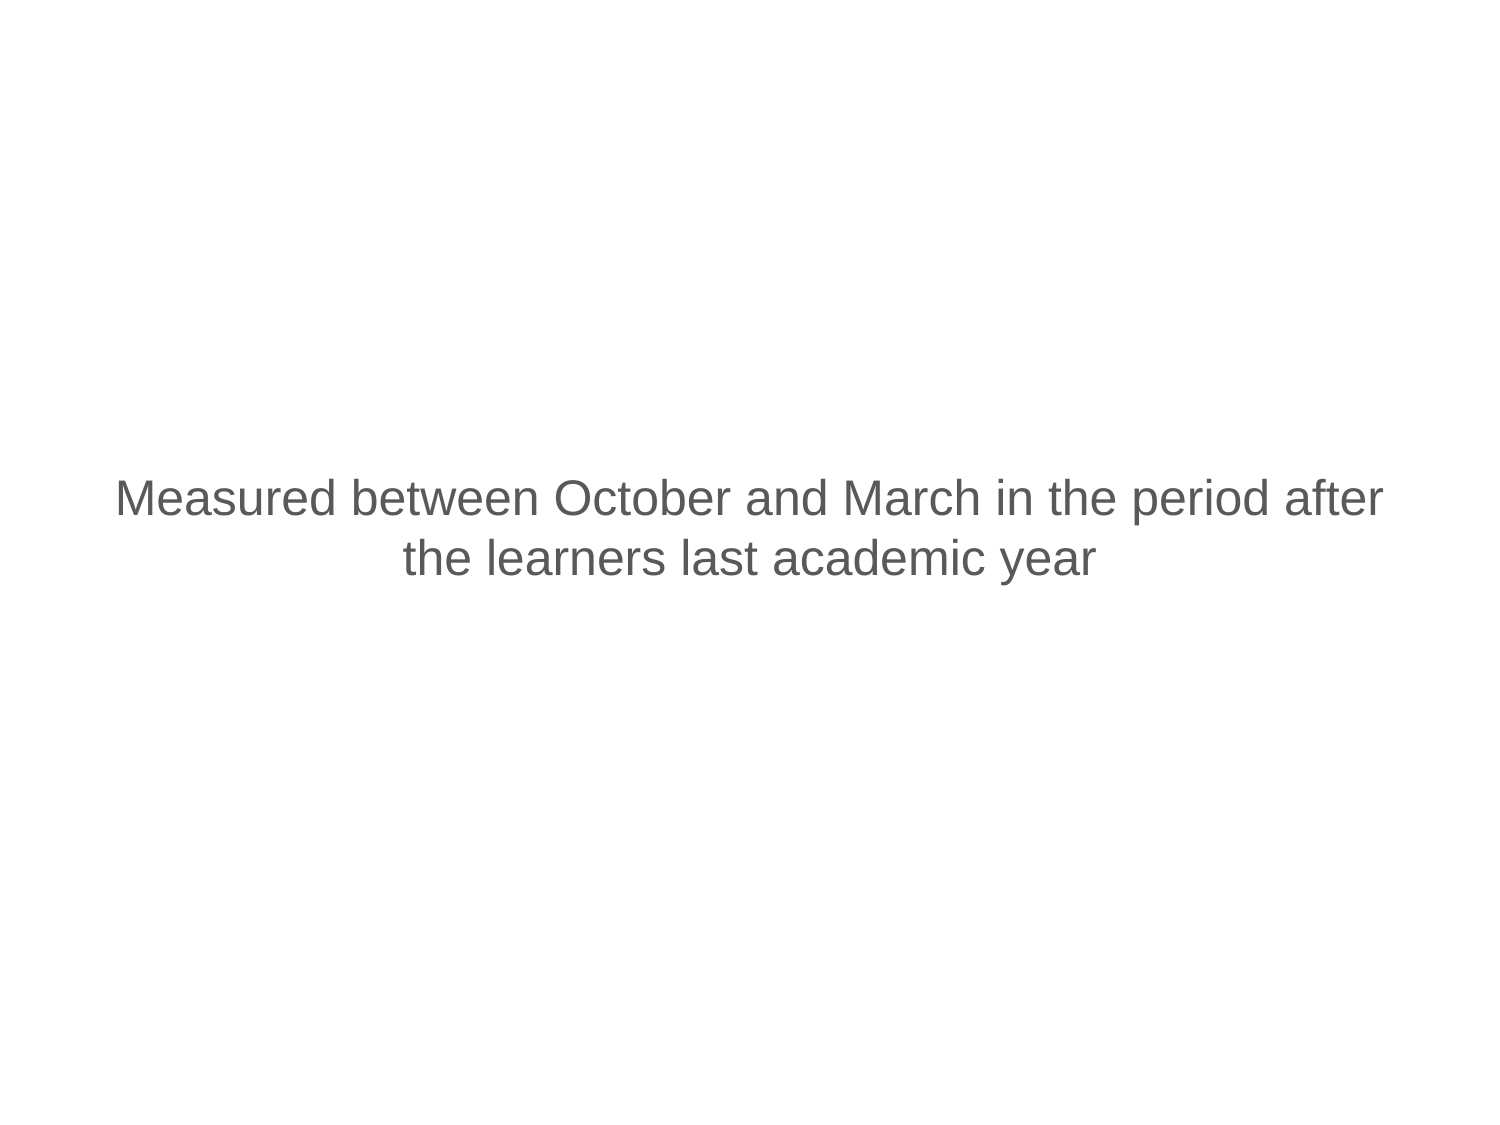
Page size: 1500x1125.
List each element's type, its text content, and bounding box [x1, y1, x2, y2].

title Measured between October and March in the period after the learners last academic year [75, 420, 1426, 609]
